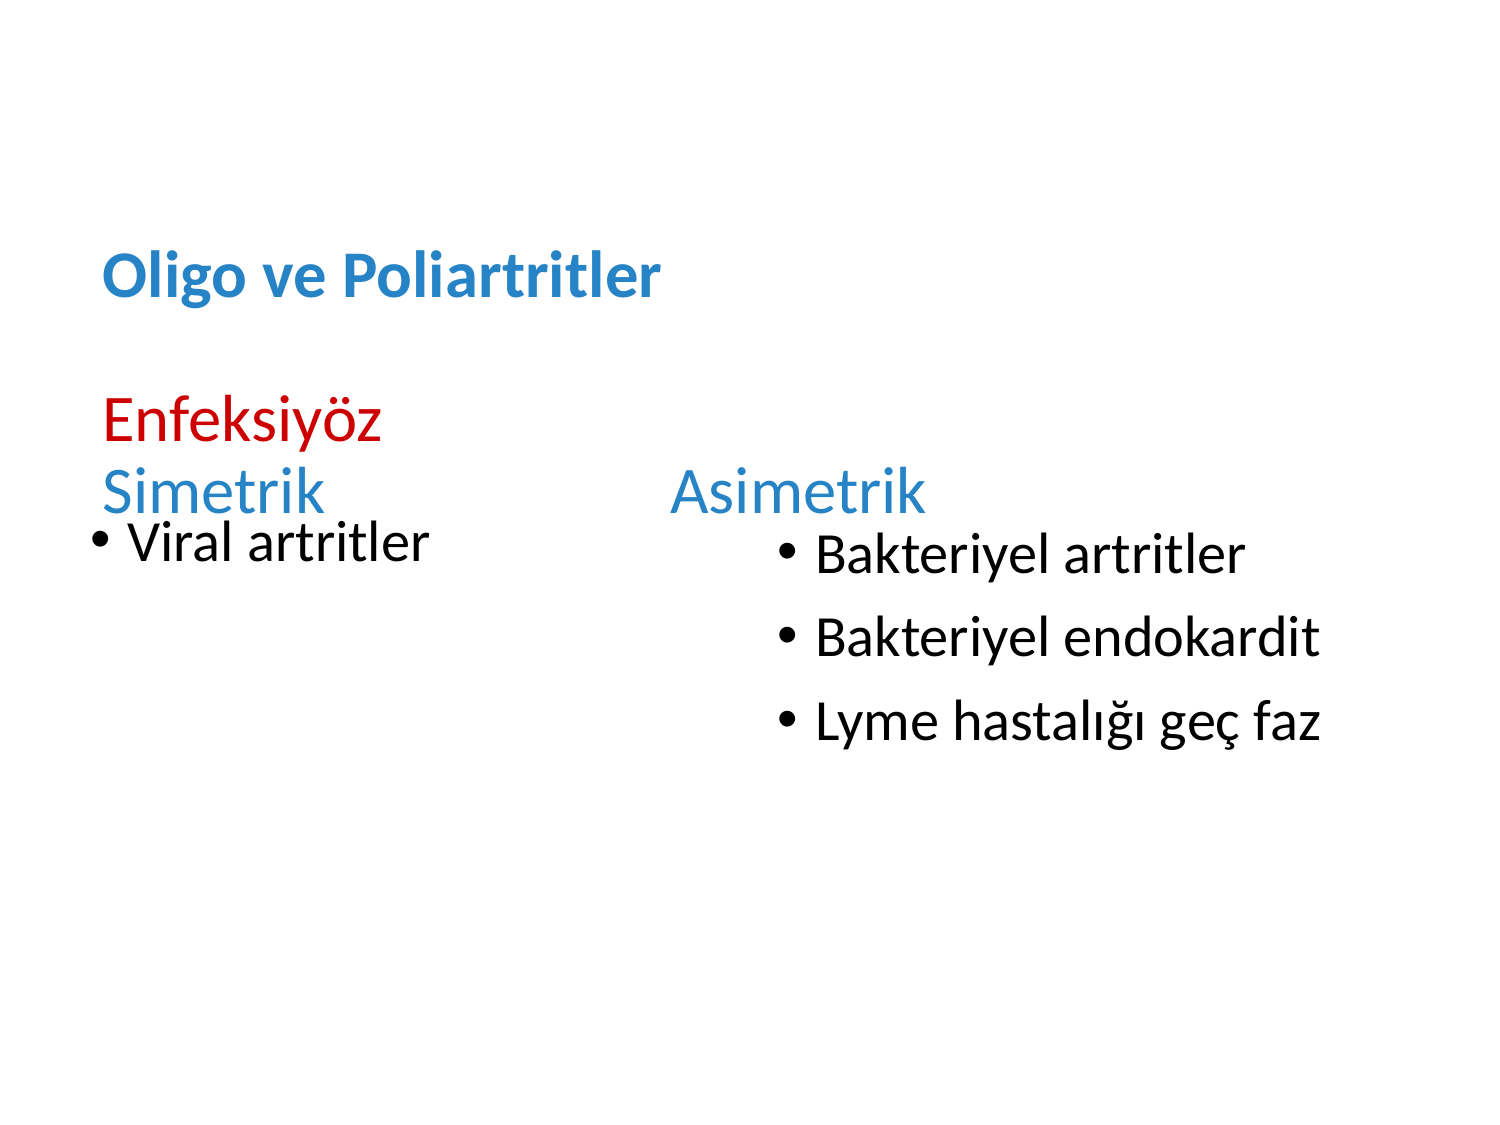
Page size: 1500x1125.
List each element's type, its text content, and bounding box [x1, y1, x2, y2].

list Bakteriyel artritler Bakteriyel endokardit Lyme hastalığı geç faz [762, 515, 1426, 1005]
list Viral artritler [75, 503, 738, 1005]
title Oligo ve Poliartritler Enfeksiyöz Simetrik Asimetrik [87, 160, 1438, 280]
